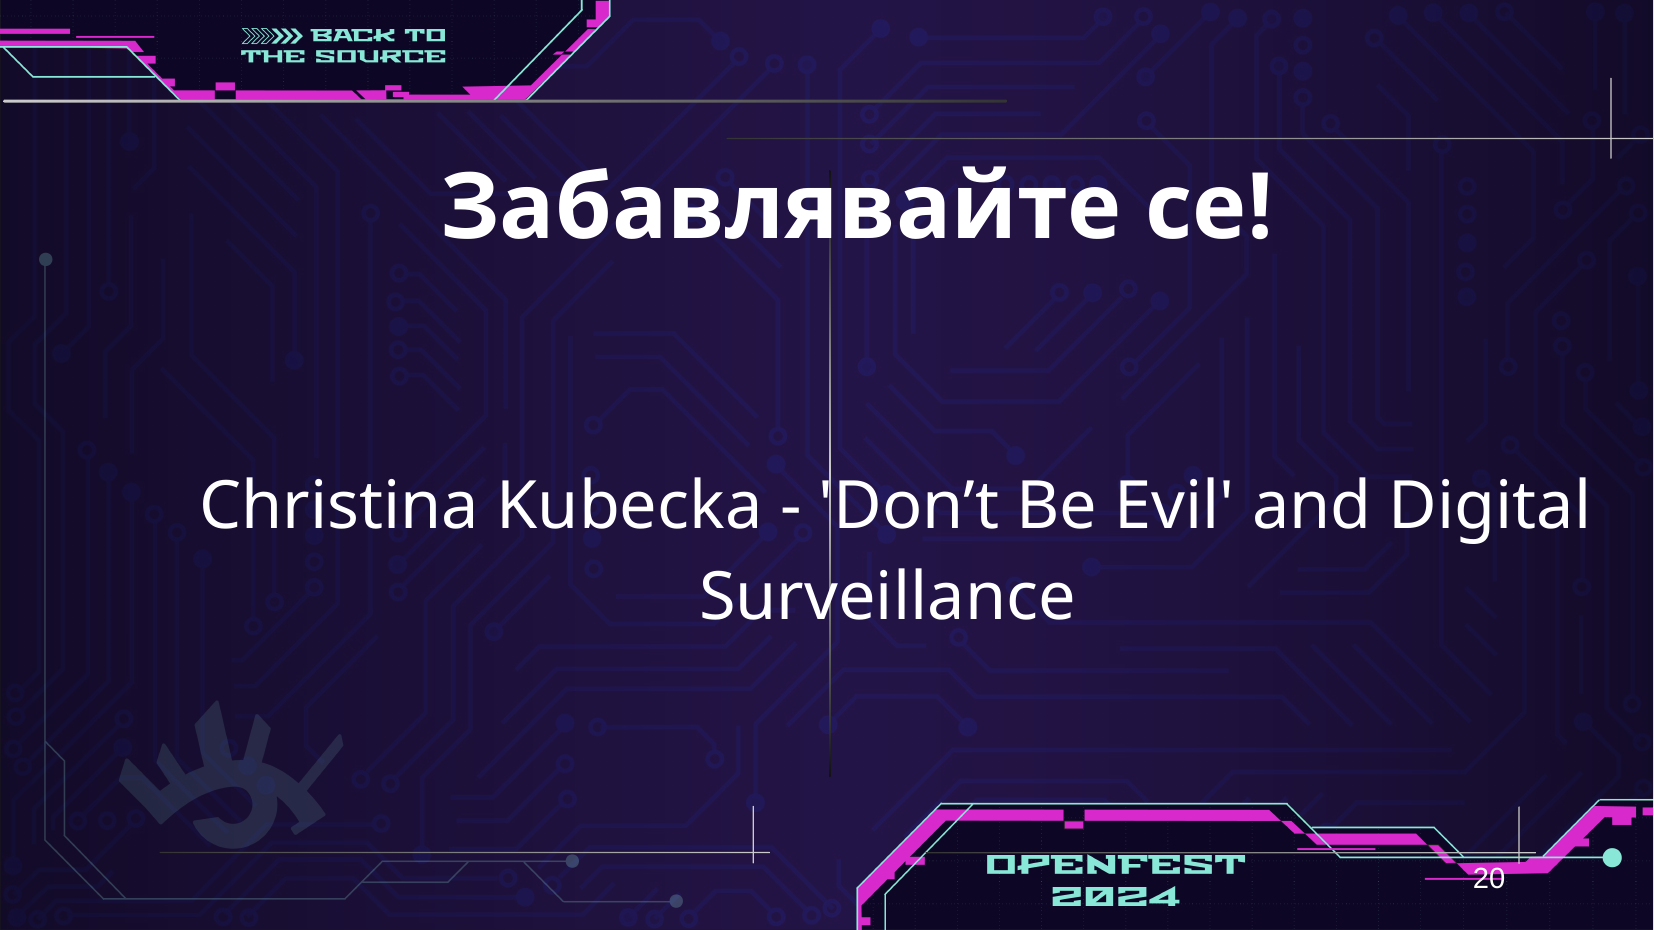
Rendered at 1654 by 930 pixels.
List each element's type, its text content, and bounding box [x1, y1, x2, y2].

list Christina Kubecka - 'Don’t Be Evil' and Digital Surveillance [82, 337, 1640, 751]
picture [0, 0, 1654, 930]
title Забавлявайте се! [75, 138, 1640, 268]
